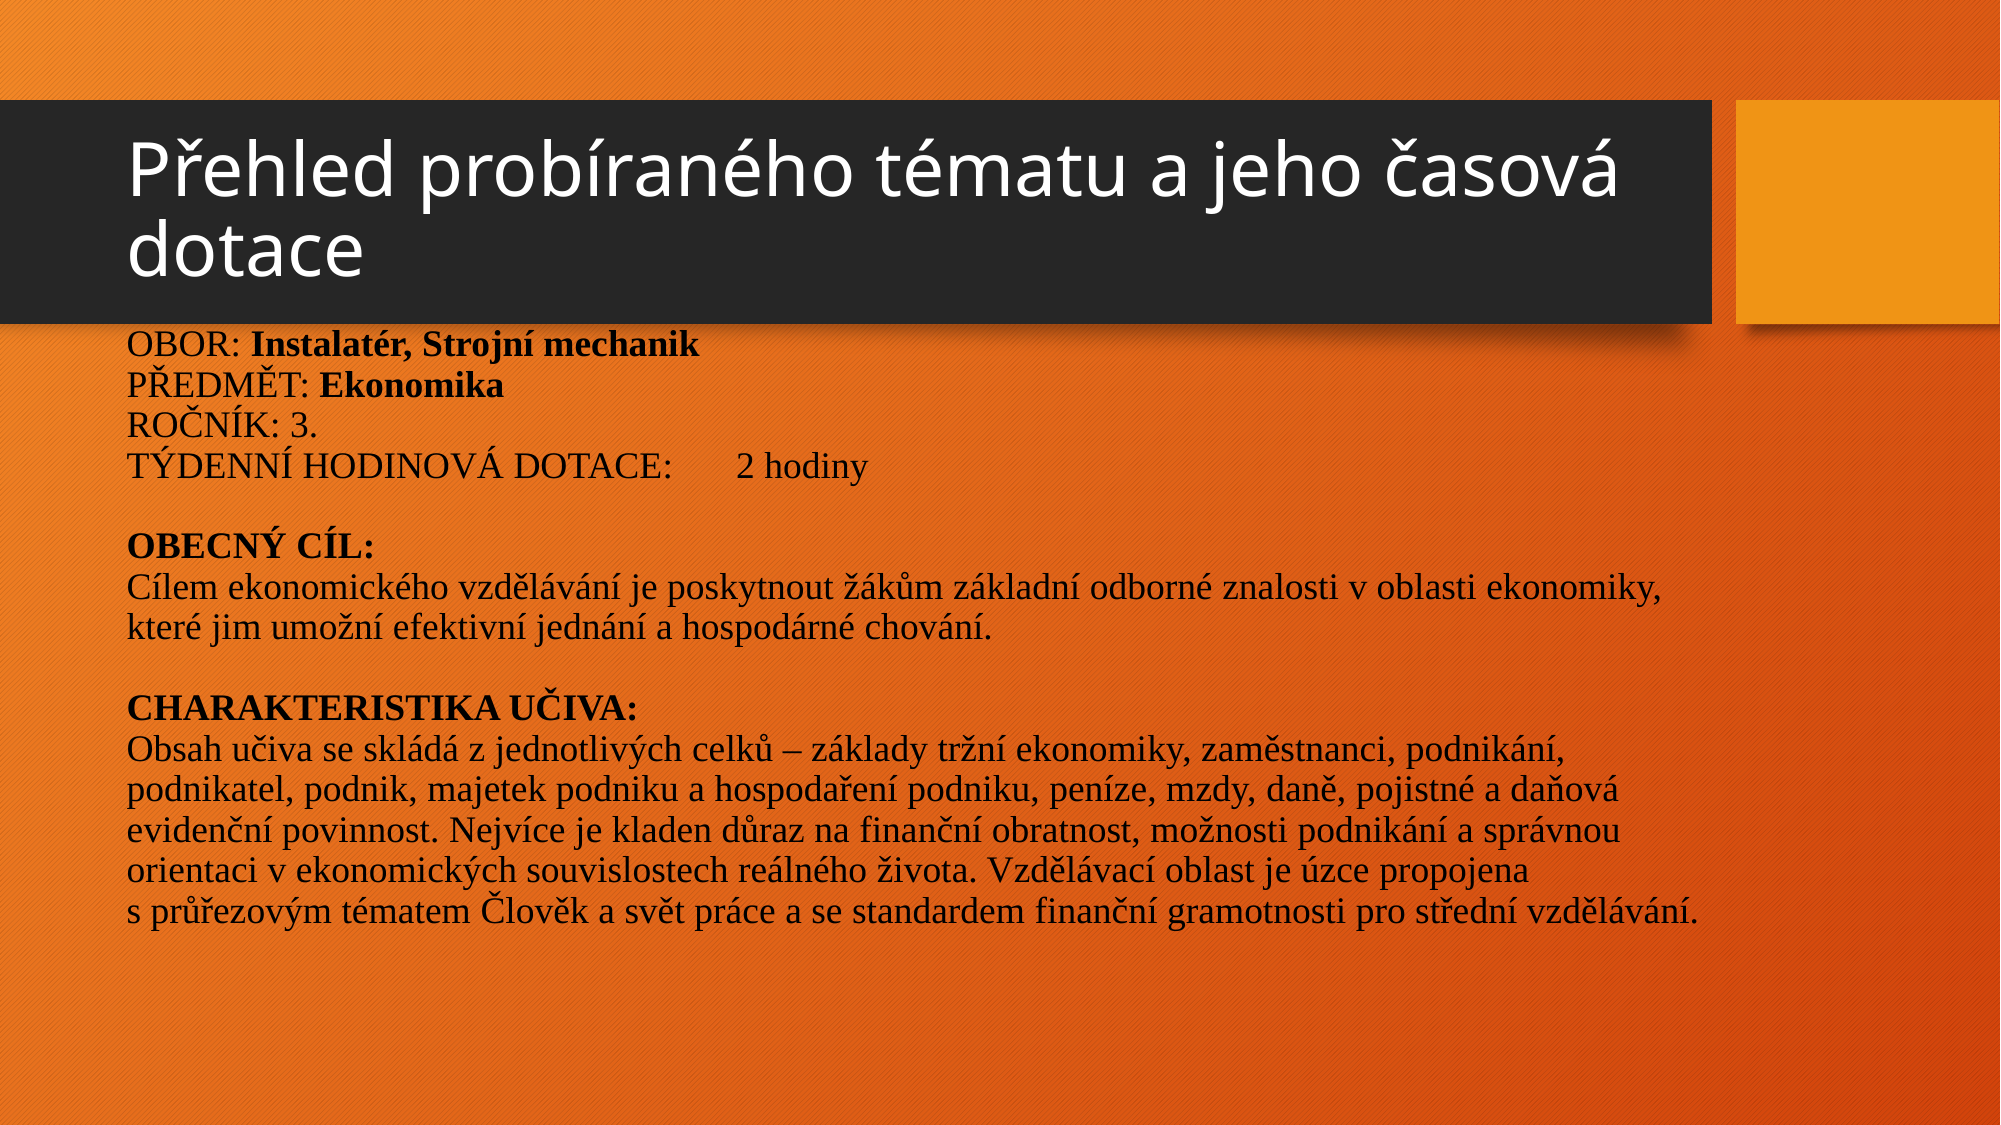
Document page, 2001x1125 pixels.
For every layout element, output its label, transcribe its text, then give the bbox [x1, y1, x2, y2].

list OBOR: Instalatér, Strojní mechanik PŘEDMĚT: Ekonomika ROČNÍK: 3. TÝDENNÍ HODINOVÁ DOTACE: 2 hodiny OBECNÝ CÍL: Cílem ekonomického vzdělávání je poskytnout žákům základní odborné znalosti v oblasti ekonomiky, které jim umožní efektivní jednání a hospodárné chování. CHARAKTERISTIKA UČIVA: Obsah učiva se skládá z jednotlivých celků – základy tržní ekonomiky, zaměstnanci, podnikání, podnikatel, podnik, majetek podniku a hospodaření podniku, peníze, mzdy, daně, pojistné a daňová evidenční povinnost. Nejvíce je kladen důraz na finanční obratnost, možnosti podnikání a správnou orientaci v ekonomických souvislostech reálného života. Vzdělávací oblast je úzce propojena s průřezovým tématem Člověk a svět práce a se standardem finanční gramotnosti pro střední vzdělávání. [111, 316, 1758, 1125]
title Přehled probíraného tématu a jeho časová dotace [111, 123, 1689, 301]
